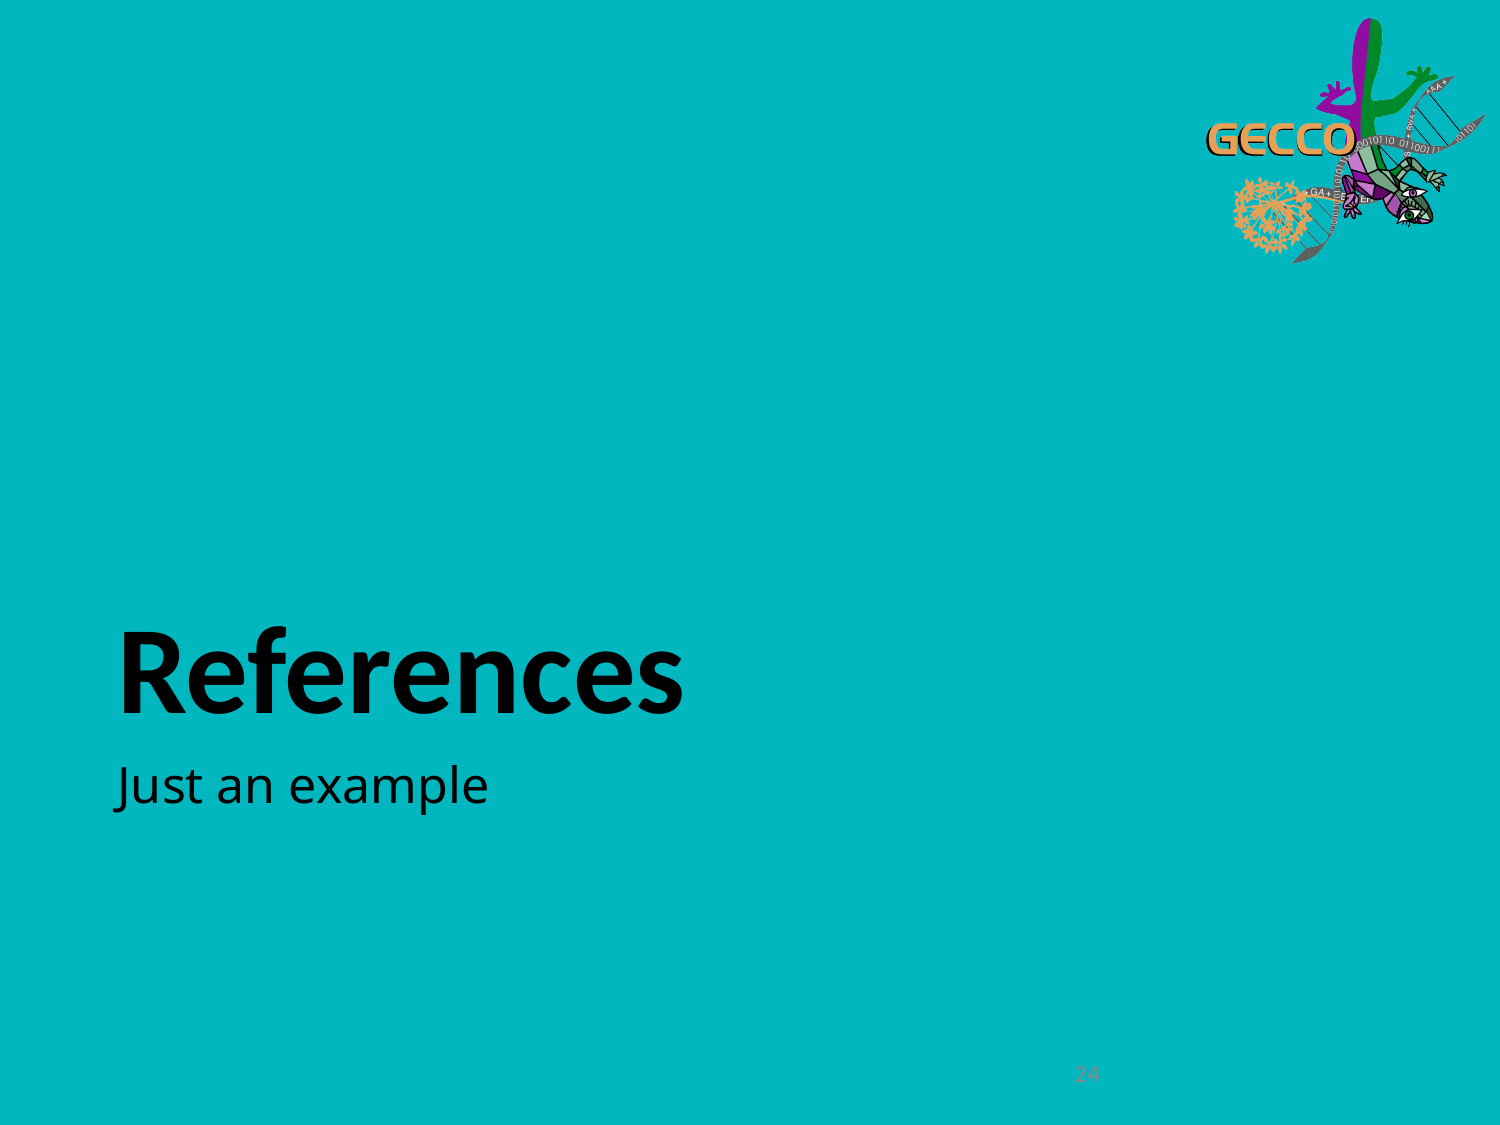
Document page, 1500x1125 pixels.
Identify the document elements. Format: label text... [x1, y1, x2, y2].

text_box 24 [1059, 1042, 1397, 1103]
title References [102, 280, 1397, 749]
list Just an example [102, 752, 1397, 999]
